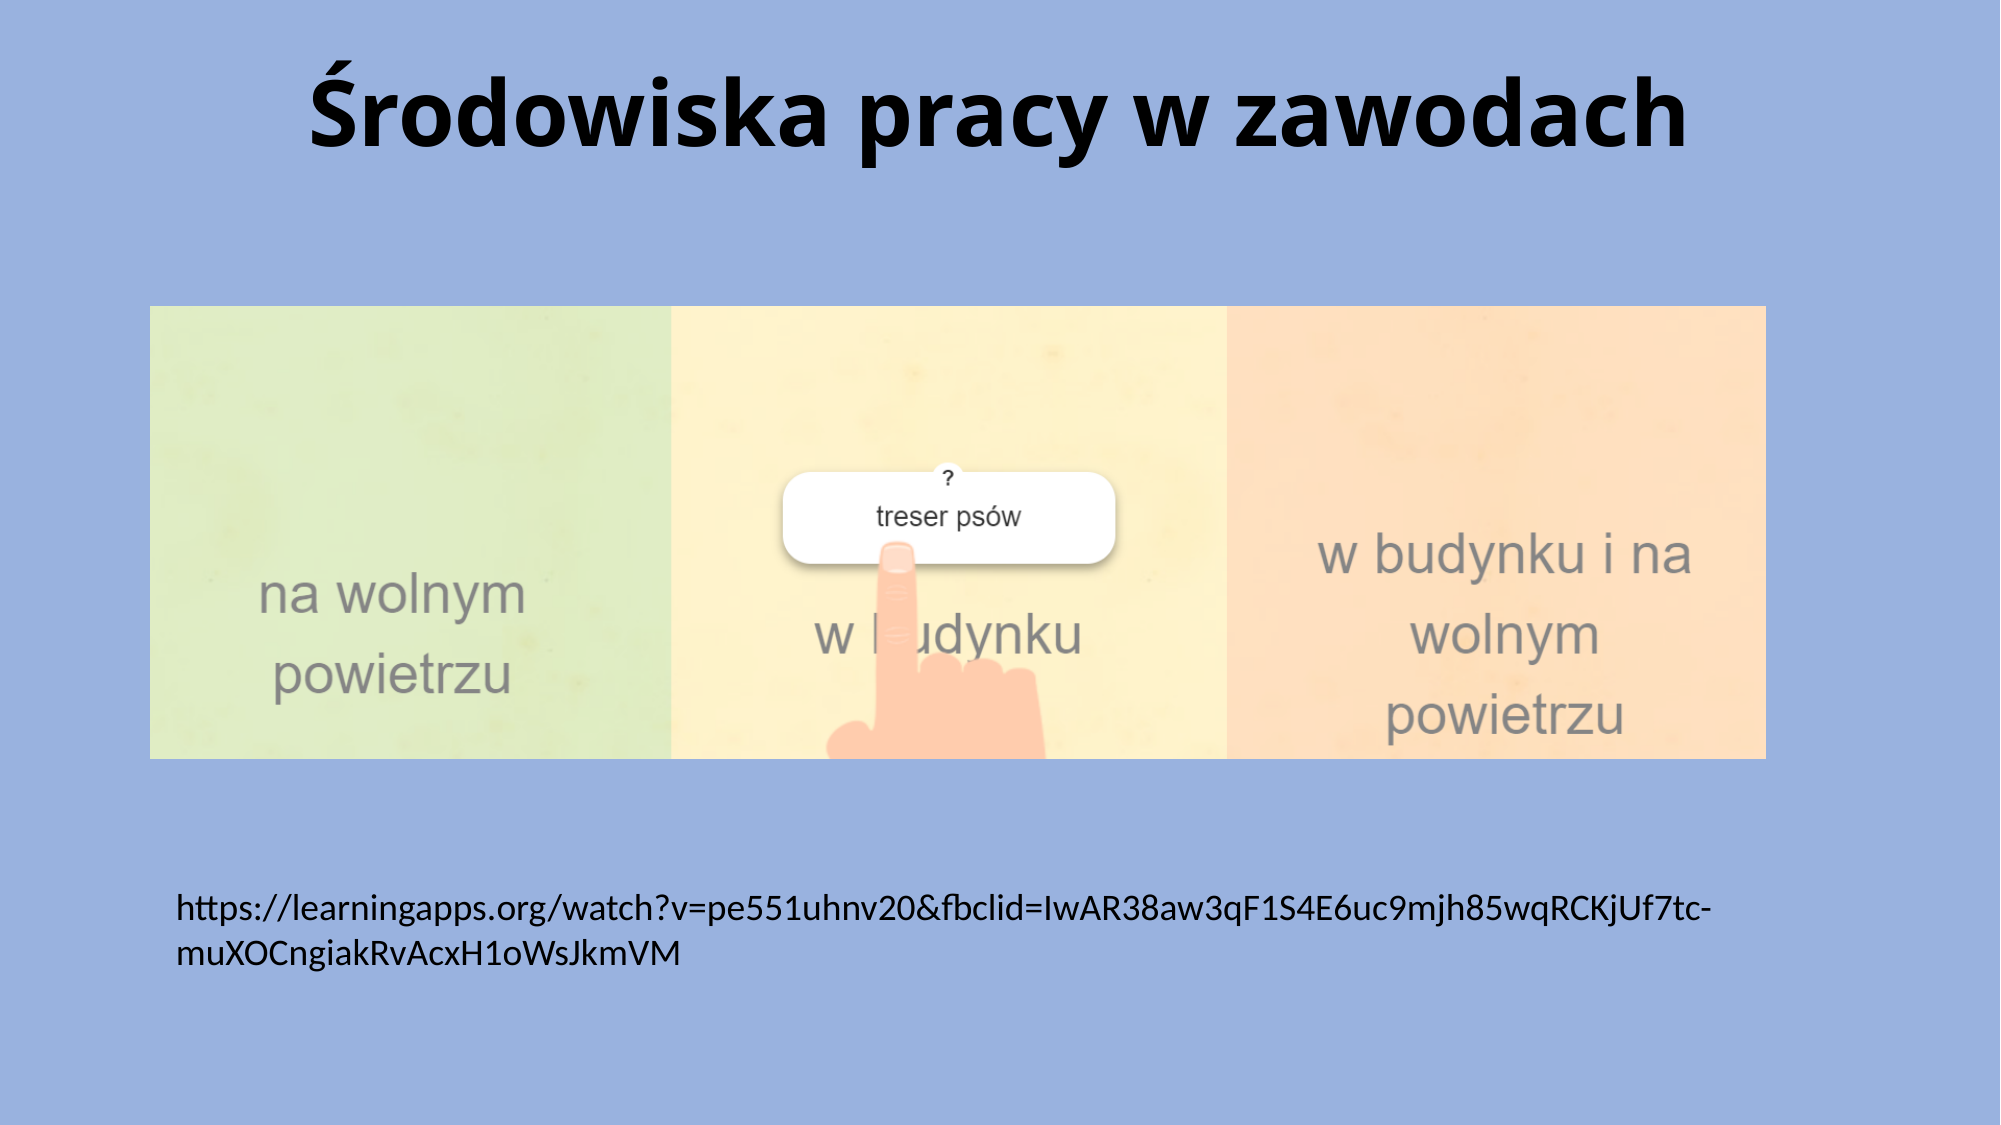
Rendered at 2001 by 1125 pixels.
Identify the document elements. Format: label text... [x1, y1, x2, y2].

title Środowiska pracy w zawodach [137, 59, 1863, 278]
text_box https://learningapps.org/watch?v=pe551uhnv20&fbclid=IwAR38aw3qF1S4E6uc9mjh85wqRCKjUf7tc-muXOCngiakRvAcxH1oWsJkmVM [161, 875, 1753, 981]
picture [150, 306, 1766, 759]
